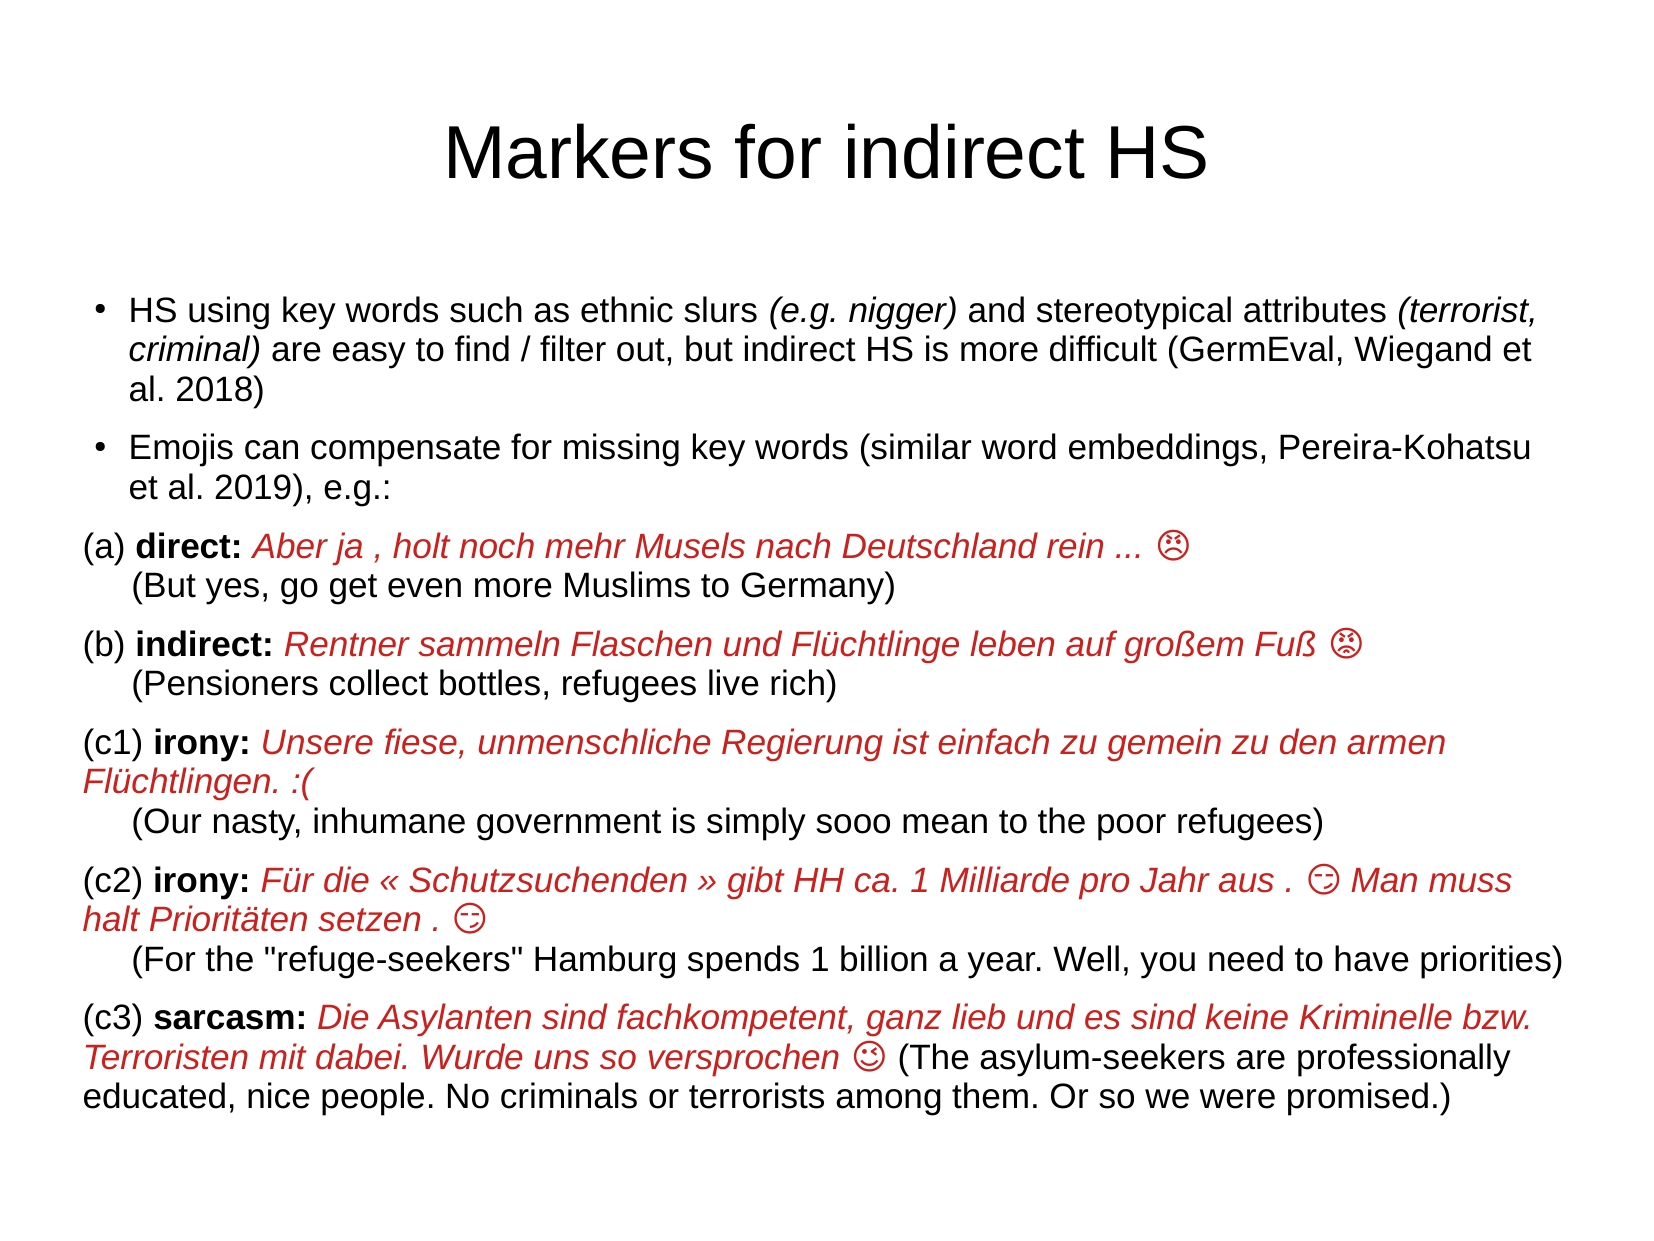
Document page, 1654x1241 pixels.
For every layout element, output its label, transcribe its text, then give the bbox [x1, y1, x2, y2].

title Markers for indirect HS [82, 49, 1571, 257]
list HS using key words such as ethnic slurs (e.g. nigger) and stereotypical attributes (terrorist, criminal) are easy to find / filter out, but indirect HS is more difficult (GermEval, Wiegand et al. 2018) Emojis can compensate for missing key words (similar word embeddings, Pereira-Kohatsu et al. 2019), e.g.: (a) direct: Aber ja , holt noch mehr Musels nach Deutschland rein ... 😠 (But yes, go get even more Muslims to Germany) (b) indirect: Rentner sammeln Flaschen und Flüchtlinge leben auf großem Fuß 😡 🤛 (Pensioners collect bottles, refugees live rich) (c1) irony: Unsere fiese, unmenschliche Regierung ist einfach zu gemein zu den armen Flüchtlingen. :( (Our nasty, inhumane government is simply sooo mean to the poor refugees) (c2) irony: Für die « Schutzsuchenden » gibt HH ca. 1 Milliarde pro Jahr aus . 😏 Man muss halt Prioritäten setzen . 😏 (For the "refuge-seekers" Hamburg spends 1 billion a year. Well, you need to have priorities) (c3) sarcasm: Die Asylanten sind fachkompetent, ganz lieb und es sind keine Kriminelle bzw. Terroristen mit dabei. Wurde uns so versprochen 😉 (The asylum-seekers are professionally educated, nice people. No criminals or terrorists among them. Or so we were promised.) [82, 290, 1571, 1141]
